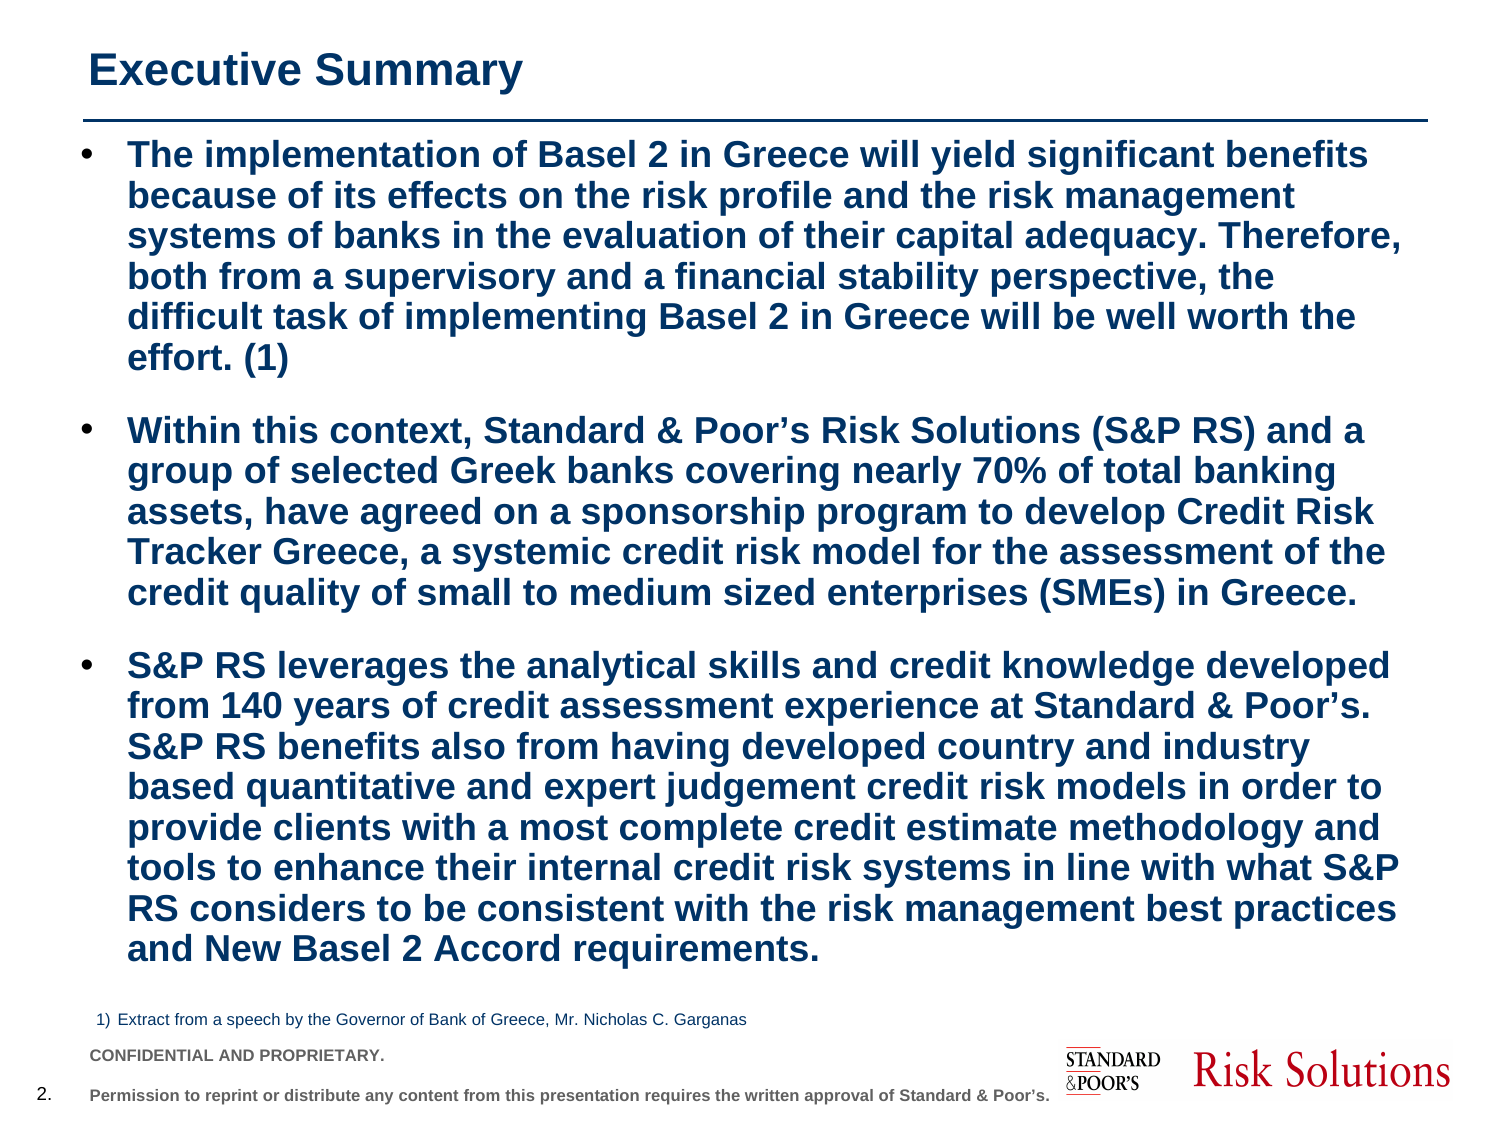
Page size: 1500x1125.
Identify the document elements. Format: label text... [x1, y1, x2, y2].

text_box The implementation of Basel 2 in Greece will yield significant benefits because of its effects on the risk profile and the risk management systems of banks in the evaluation of their capital adequacy. Therefore, both from a supervisory and a financial stability perspective, the difficult task of implementing Basel 2 in Greece will be well worth the effort. (1) Within this context, Standard & Poor’s Risk Solutions (S&P RS) and a group of selected Greek banks covering nearly 70% of total banking assets, have agreed on a sponsorship program to develop Credit Risk Tracker Greece, a systemic credit risk model for the assessment of the credit quality of small to medium sized enterprises (SMEs) in Greece. S&P RS leverages the analytical skills and credit knowledge developed from 140 years of credit assessment experience at Standard & Poor’s. S&P RS benefits also from having developed country and industry based quantitative and expert judgement credit risk models in order to provide clients with a most complete credit estimate methodology and tools to enhance their internal credit risk systems in line with what S&P RS considers to be consistent with the risk management best practices and New Basel 2 Accord requirements. [0, 127, 1427, 923]
picture [1058, 1039, 1453, 1101]
text_box Executive Summary [73, 27, 1429, 103]
text_box Extract from a speech by the Governor of Bank of Greece, Mr. Nicholas C. Garganas [81, 1001, 1269, 1037]
